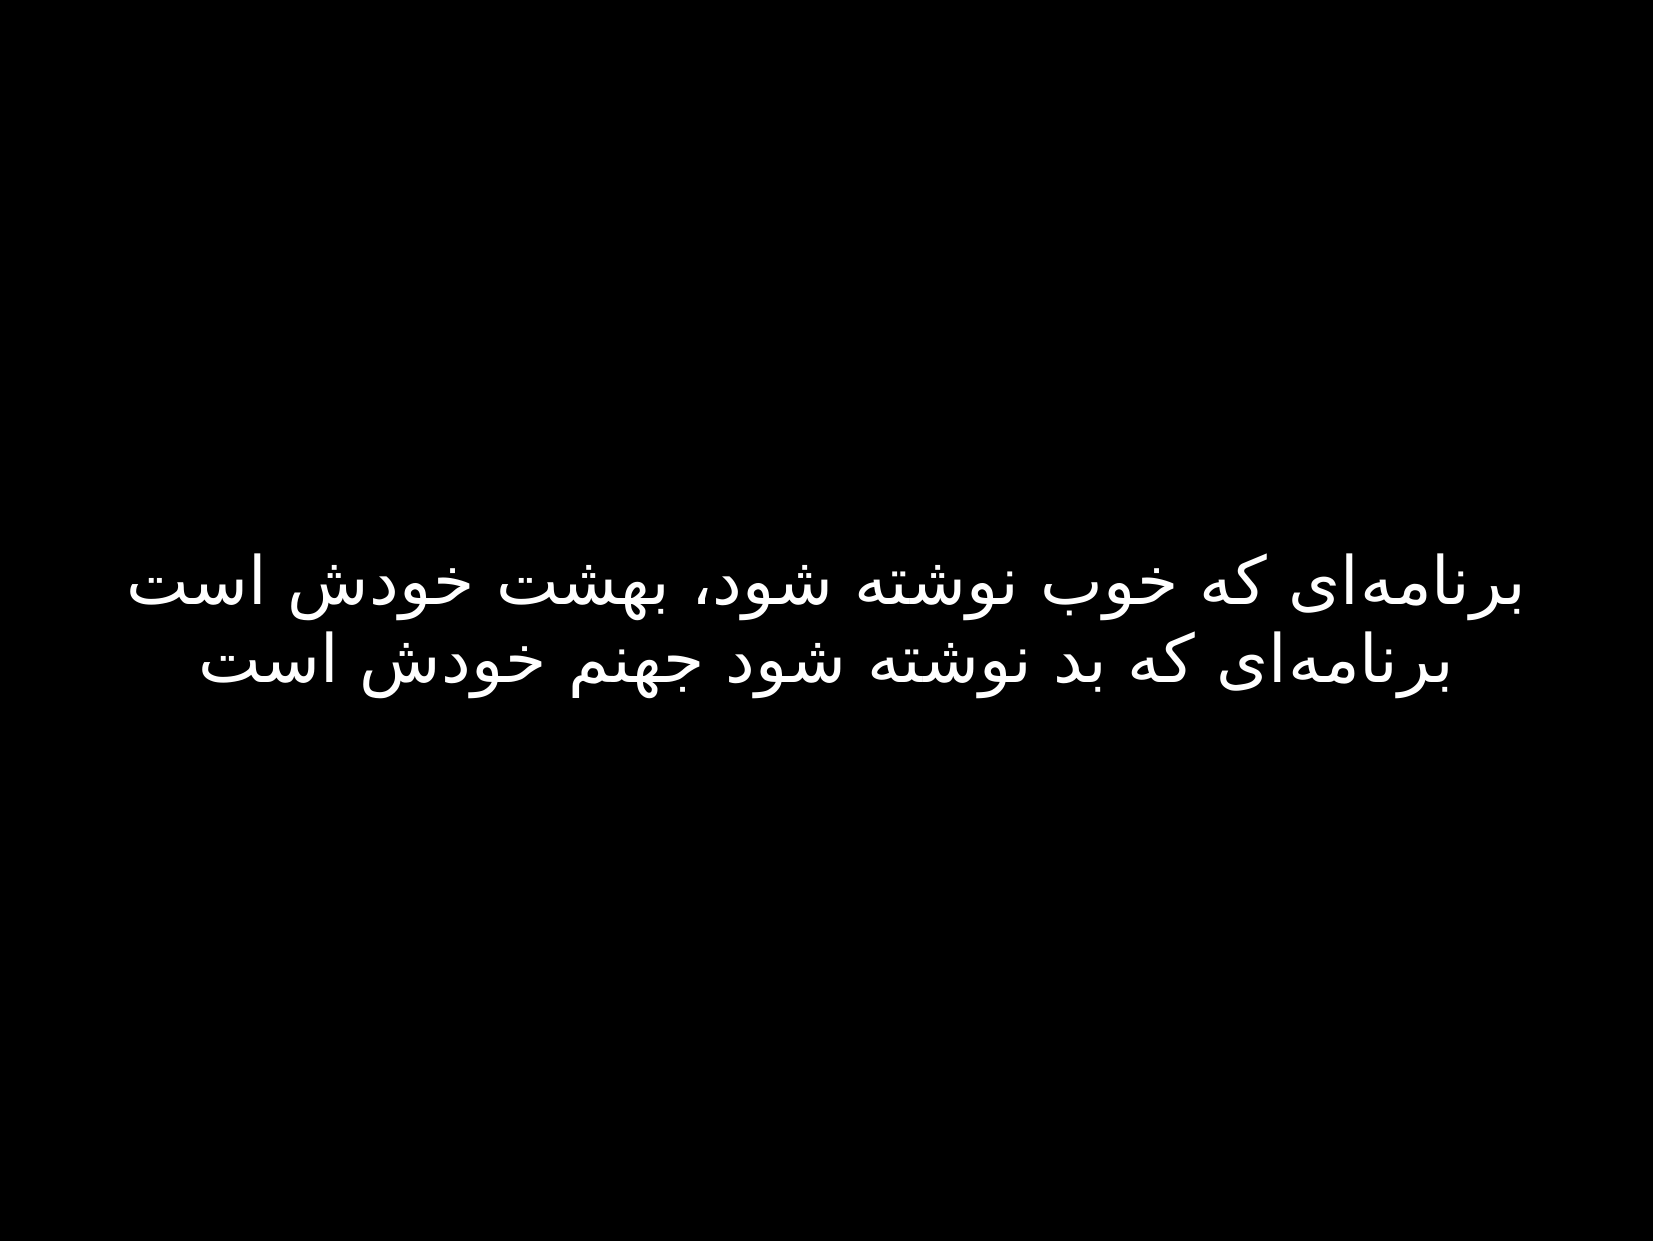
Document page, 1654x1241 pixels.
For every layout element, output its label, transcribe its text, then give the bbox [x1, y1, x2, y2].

subtitle برنامه‌ای که خوب نوشته شود، بهشت خودش است برنامه‌ای که بد نوشته شود جهنم خودش است [82, 218, 1571, 1023]
